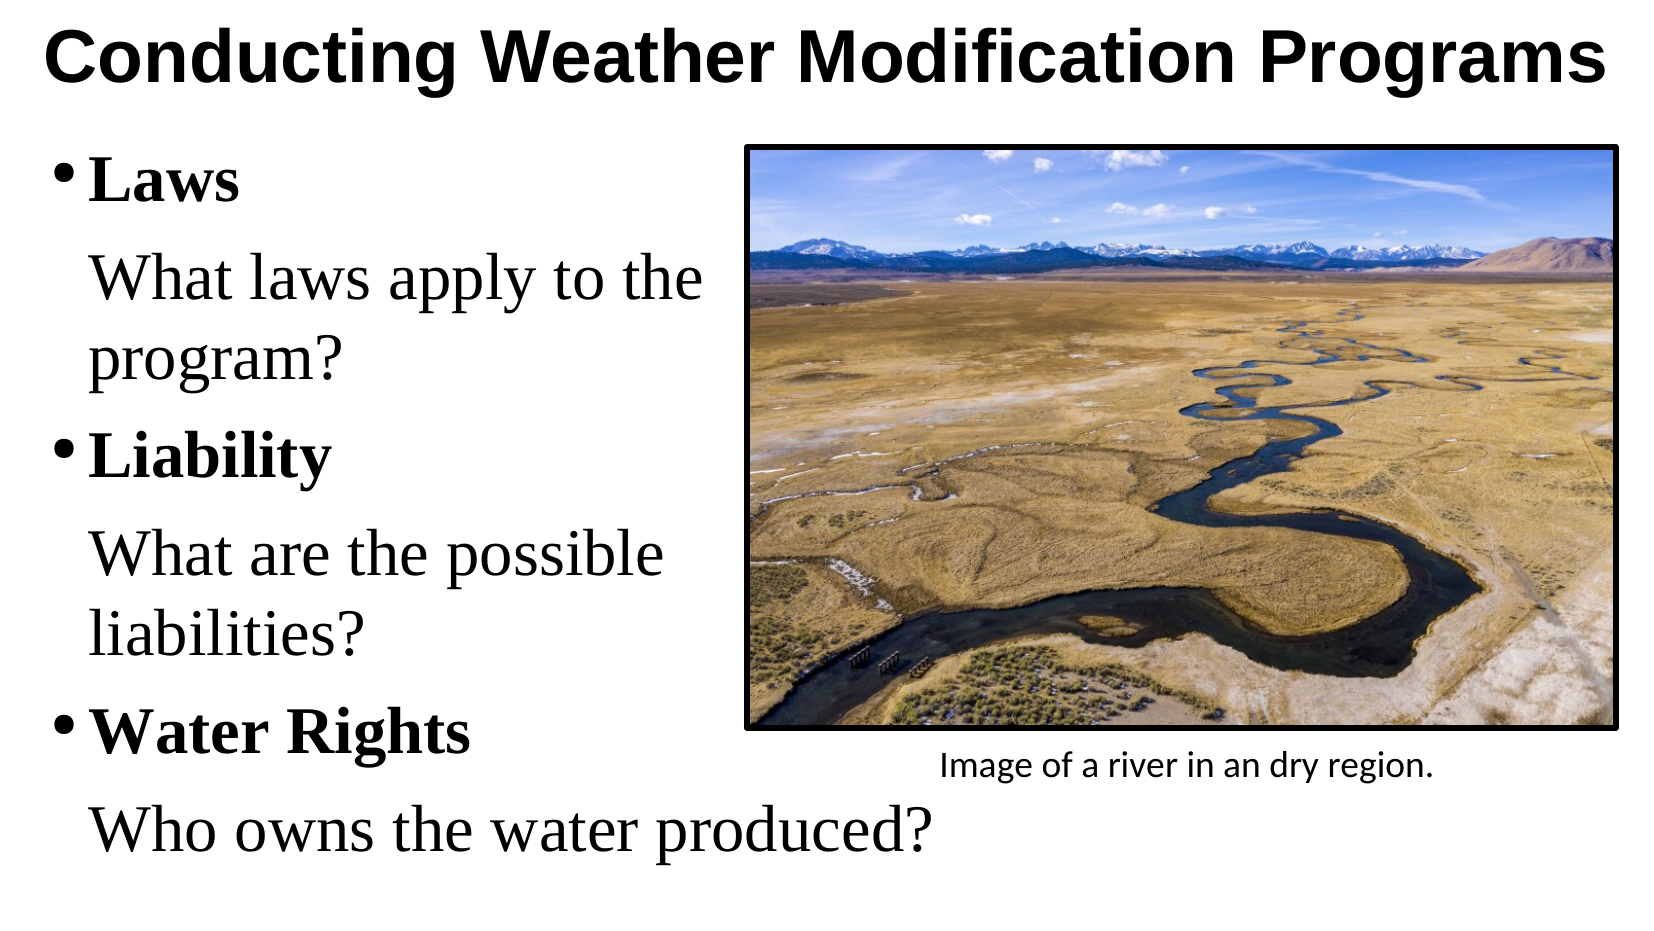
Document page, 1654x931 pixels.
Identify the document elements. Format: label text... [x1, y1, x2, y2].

text_box Image of a river in an dry region. [744, 732, 1631, 793]
picture [750, 150, 1613, 725]
text_box Laws What laws apply to the program? Liability What are the possible liabilities? Water Rights Who owns the water produced? [0, 67, 952, 931]
title Conducting Weather Modification Programs [0, 5, 1654, 112]
